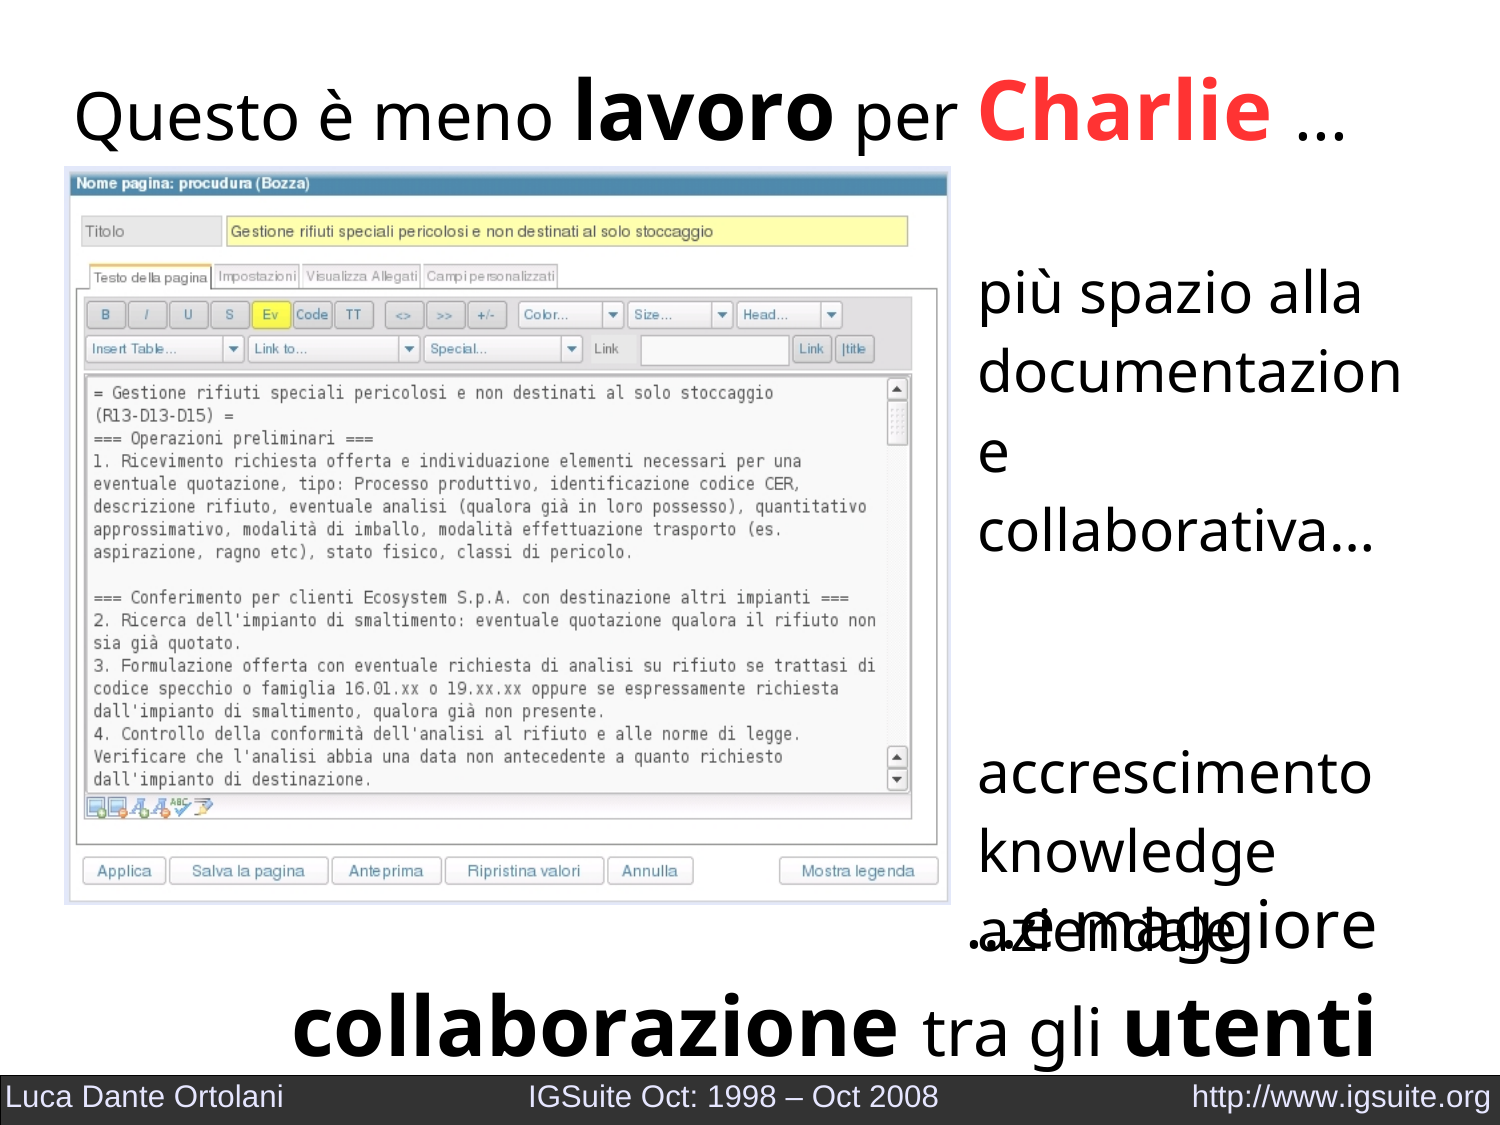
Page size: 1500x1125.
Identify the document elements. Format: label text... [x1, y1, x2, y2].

text_box …e maggiore collaborazione tra gli utenti [34, 869, 1394, 1075]
text_box Questo è meno lavoro per Charlie ... [58, 44, 1393, 174]
text_box Luca Dante Ortolani IGSuite Oct: 1998 – Oct 2008 http://www.igsuite.org [0, 1075, 1500, 1125]
text_box più spazio alla documentazione collaborativa… accrescimento knowledge aziendale [962, 243, 1447, 977]
picture [64, 166, 951, 905]
